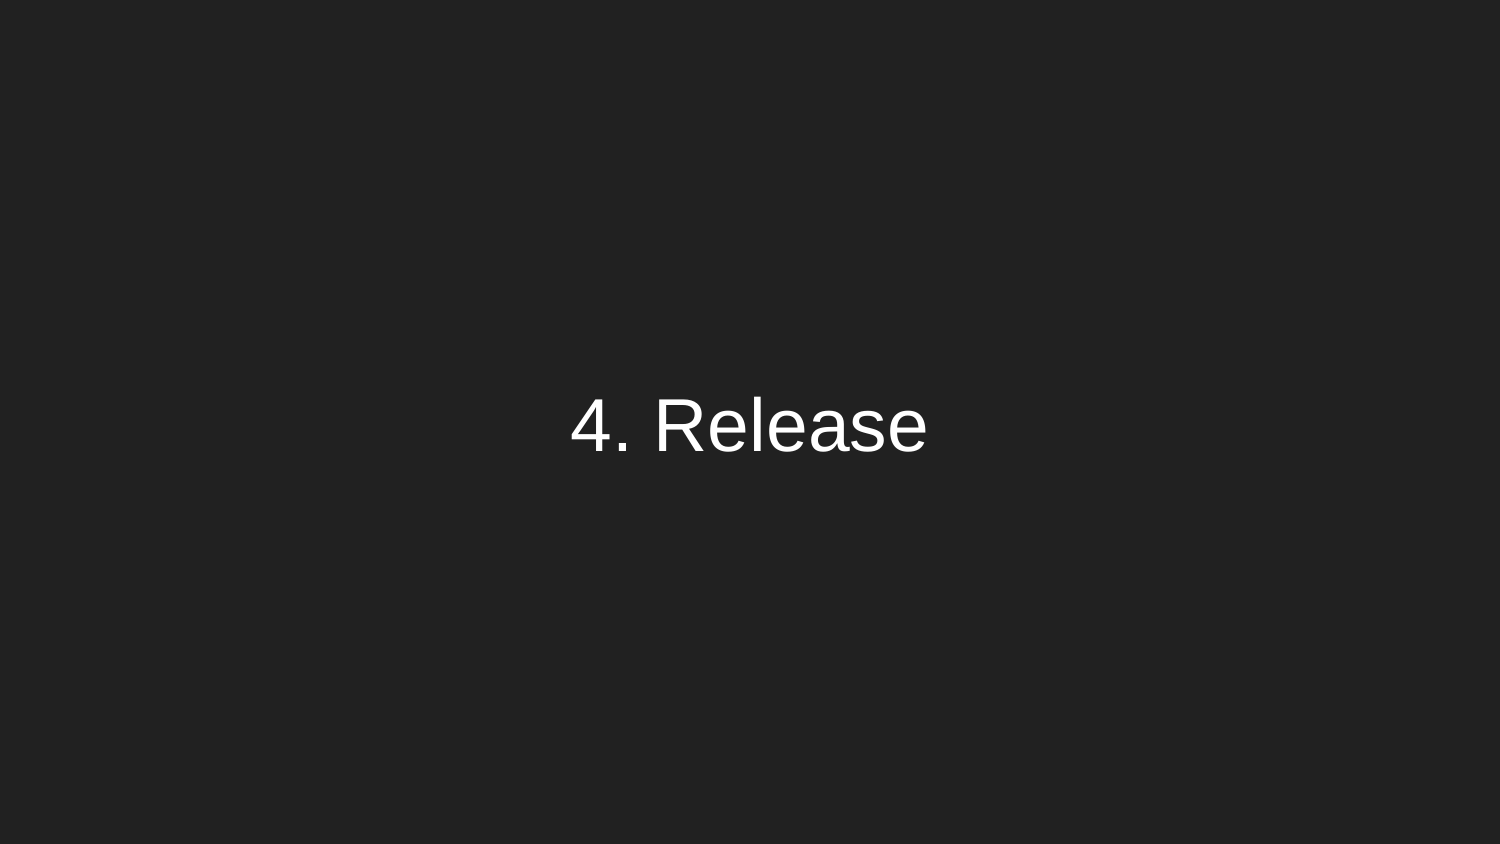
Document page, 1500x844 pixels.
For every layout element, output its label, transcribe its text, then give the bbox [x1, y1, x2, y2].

title 4. Release [51, 352, 1449, 491]
